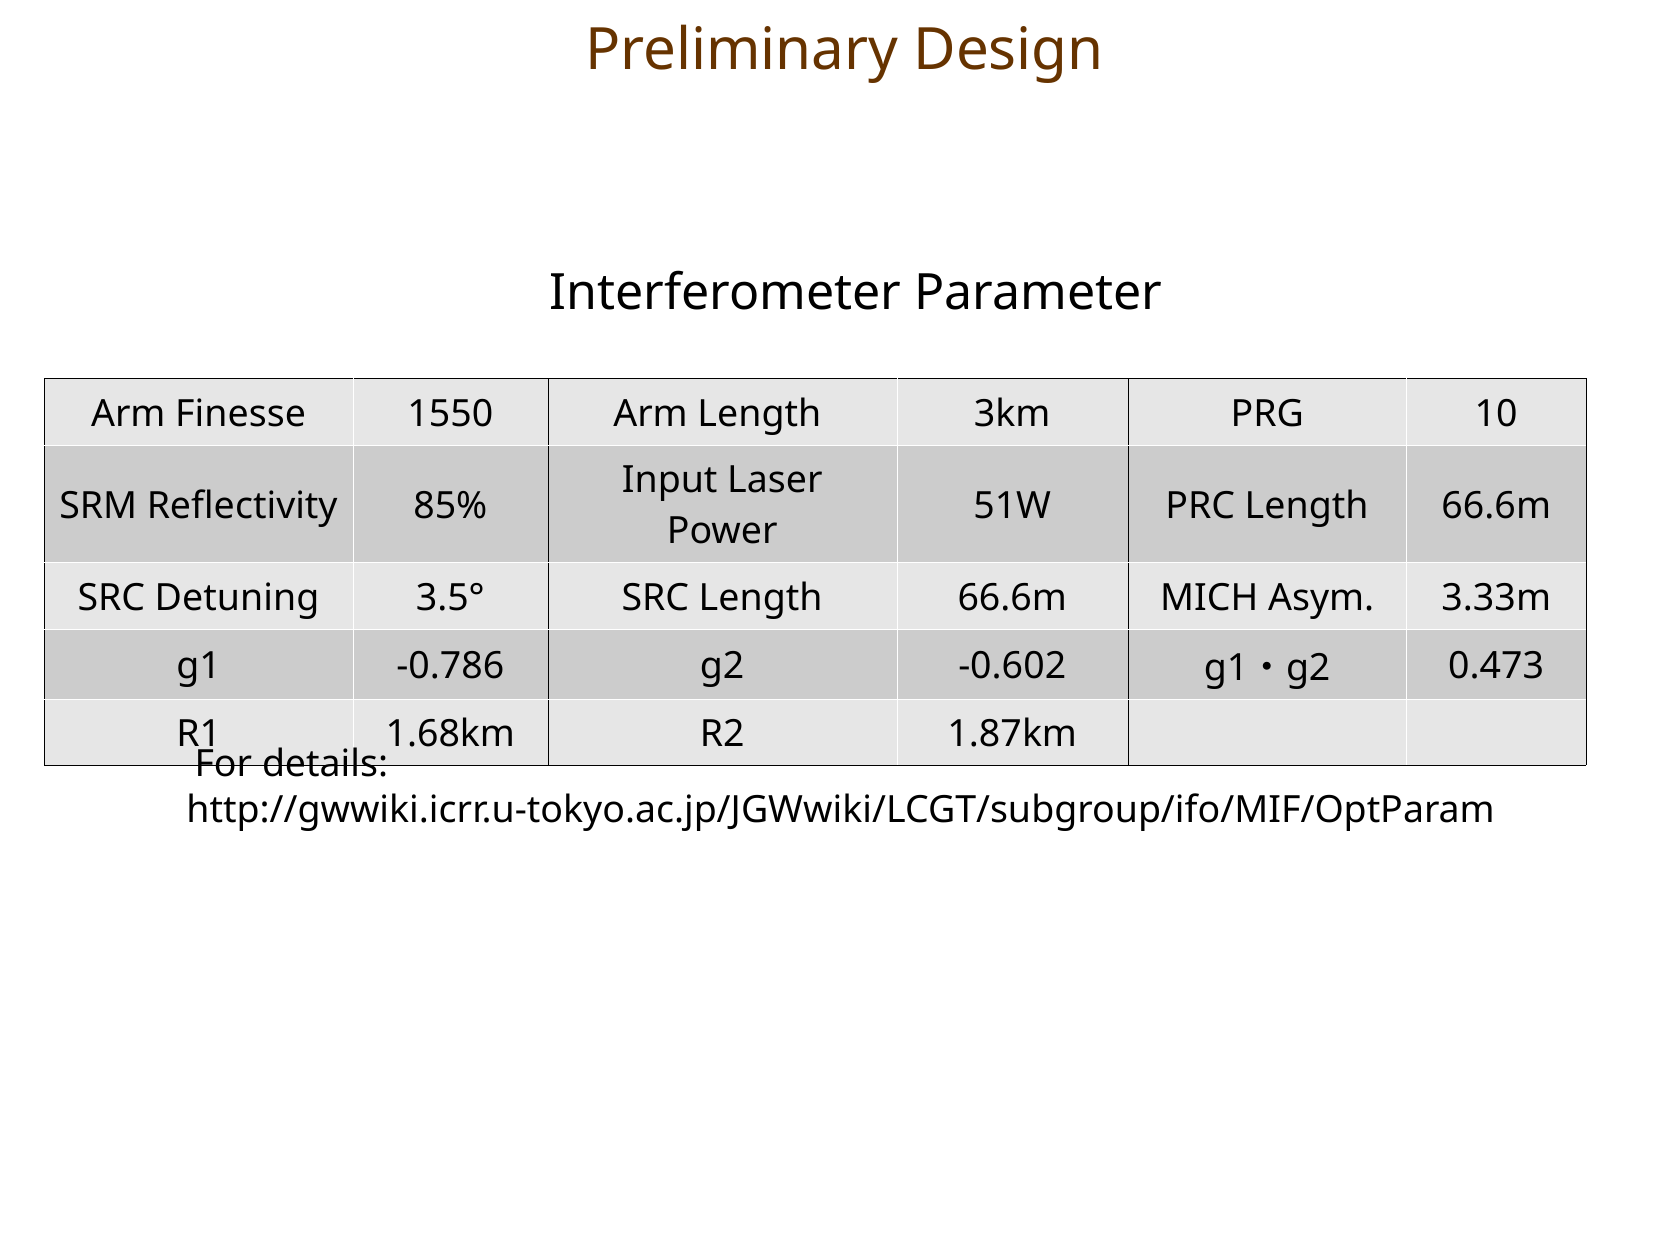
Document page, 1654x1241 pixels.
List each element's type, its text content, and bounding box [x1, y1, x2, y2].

table_cell Input Laser Power [549, 446, 897, 562]
text_box Interferometer Parameter [534, 249, 1119, 325]
text_box Preliminary Design [570, 0, 1084, 85]
text_box http://gwwiki.icrr.u-tokyo.ac.jp/JGWwiki/LCGT/subgroup/ifo/MIF/OptParam [171, 775, 1489, 836]
table_cell 0.473 [1407, 630, 1586, 699]
table_cell PRC Length [1129, 446, 1406, 562]
table_cell 1.68km [354, 700, 548, 765]
table_cell -0.786 [354, 630, 548, 699]
table_cell R1 [45, 700, 353, 765]
table_cell 66.6m [1407, 446, 1586, 562]
table_cell 3.33m [1407, 563, 1586, 629]
table_cell [1129, 700, 1406, 765]
table_header Arm Finesse [45, 379, 353, 445]
table_cell g1 [45, 630, 353, 699]
table_header 1550 [354, 379, 548, 445]
table_header Arm Length [549, 379, 897, 445]
text_box For details: [179, 728, 392, 789]
table_cell MICH Asym. [1129, 563, 1406, 629]
table_cell 3.5° [354, 563, 548, 629]
table_header PRG [1129, 379, 1406, 445]
table_cell g2 [549, 630, 897, 699]
table_cell g1・g2 [1129, 630, 1406, 699]
table_cell 1.87km [898, 700, 1128, 765]
table_header 10 [1407, 379, 1586, 445]
table_cell 66.6m [898, 563, 1128, 629]
table_header 3km [898, 379, 1128, 445]
table_cell SRC Detuning [45, 563, 353, 629]
table_cell R2 [549, 700, 897, 765]
table_cell -0.602 [898, 630, 1128, 699]
table_cell 51W [898, 446, 1128, 562]
table_cell SRM Reflectivity [45, 446, 353, 562]
table_cell 85% [354, 446, 548, 562]
table_cell [1407, 700, 1586, 765]
table_cell SRC Length [549, 563, 897, 629]
table_cell R1 [183, 722, 193, 728]
